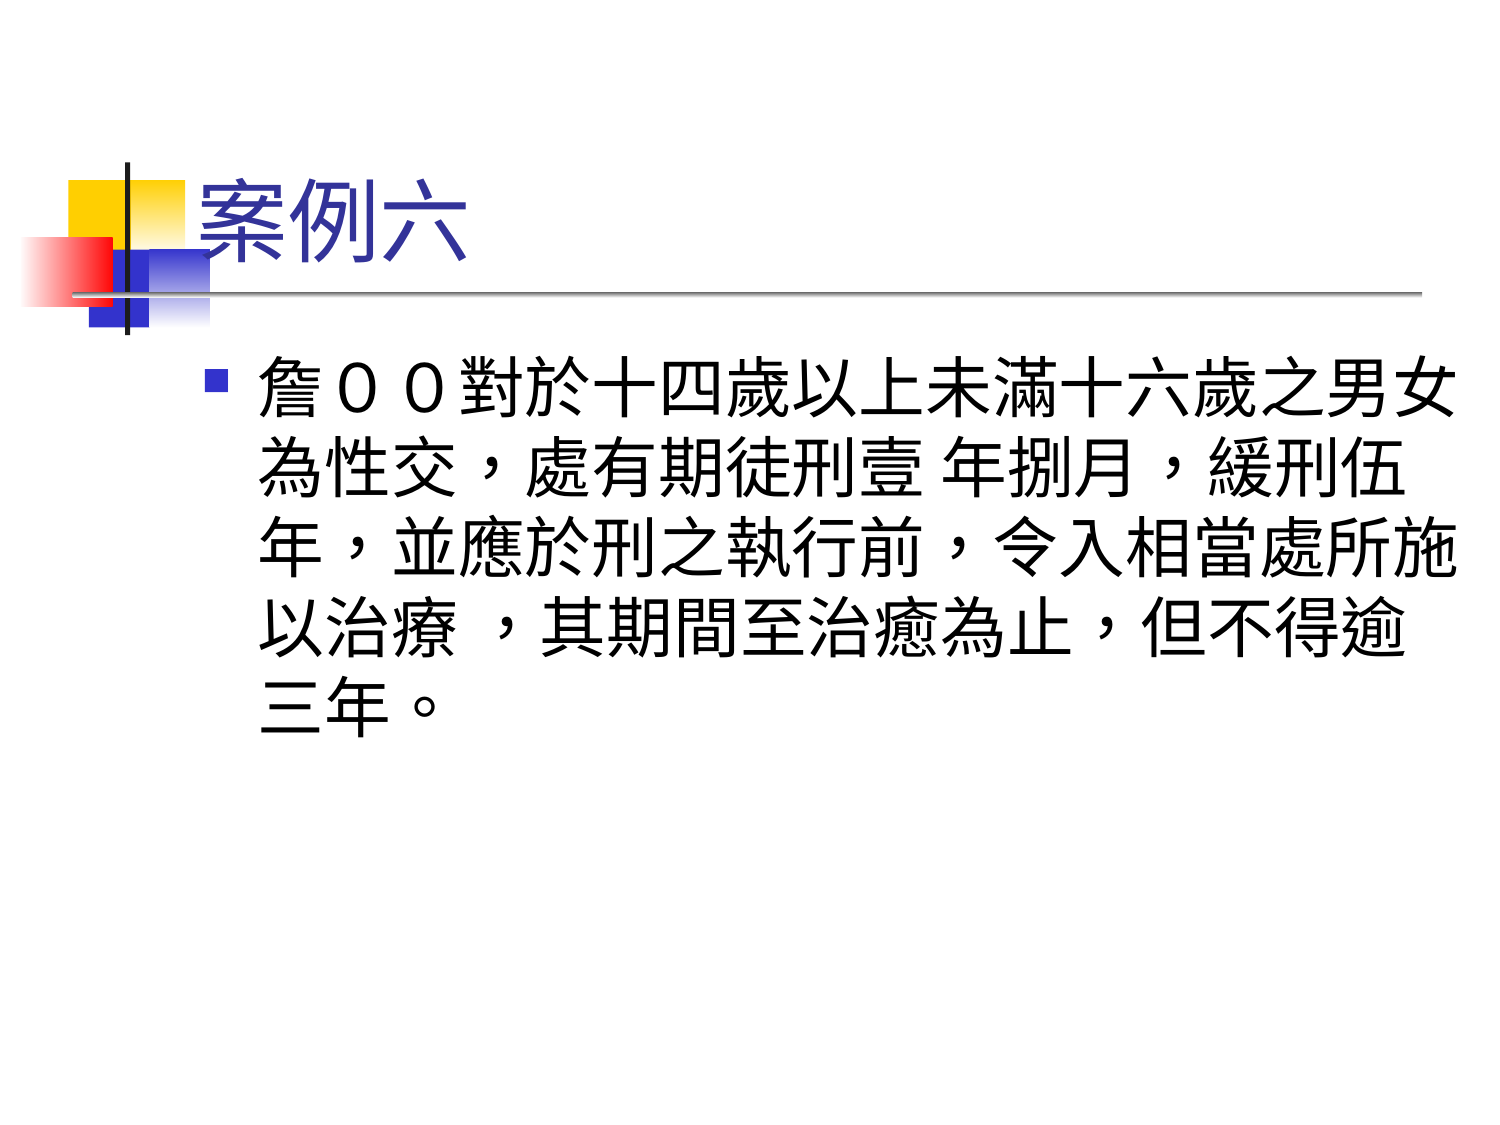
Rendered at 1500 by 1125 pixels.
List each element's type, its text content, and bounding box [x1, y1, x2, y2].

list 詹００對於十四歲以上未滿十六歲之男女為性交，處有期徒刑壹 年捌月，緩刑伍年，並應於刑之執行前，令入相當處所施以治療 ，其期間至治癒為止，但不得逾三年。 [193, 331, 1469, 1007]
title 案例六 [188, 101, 1468, 289]
